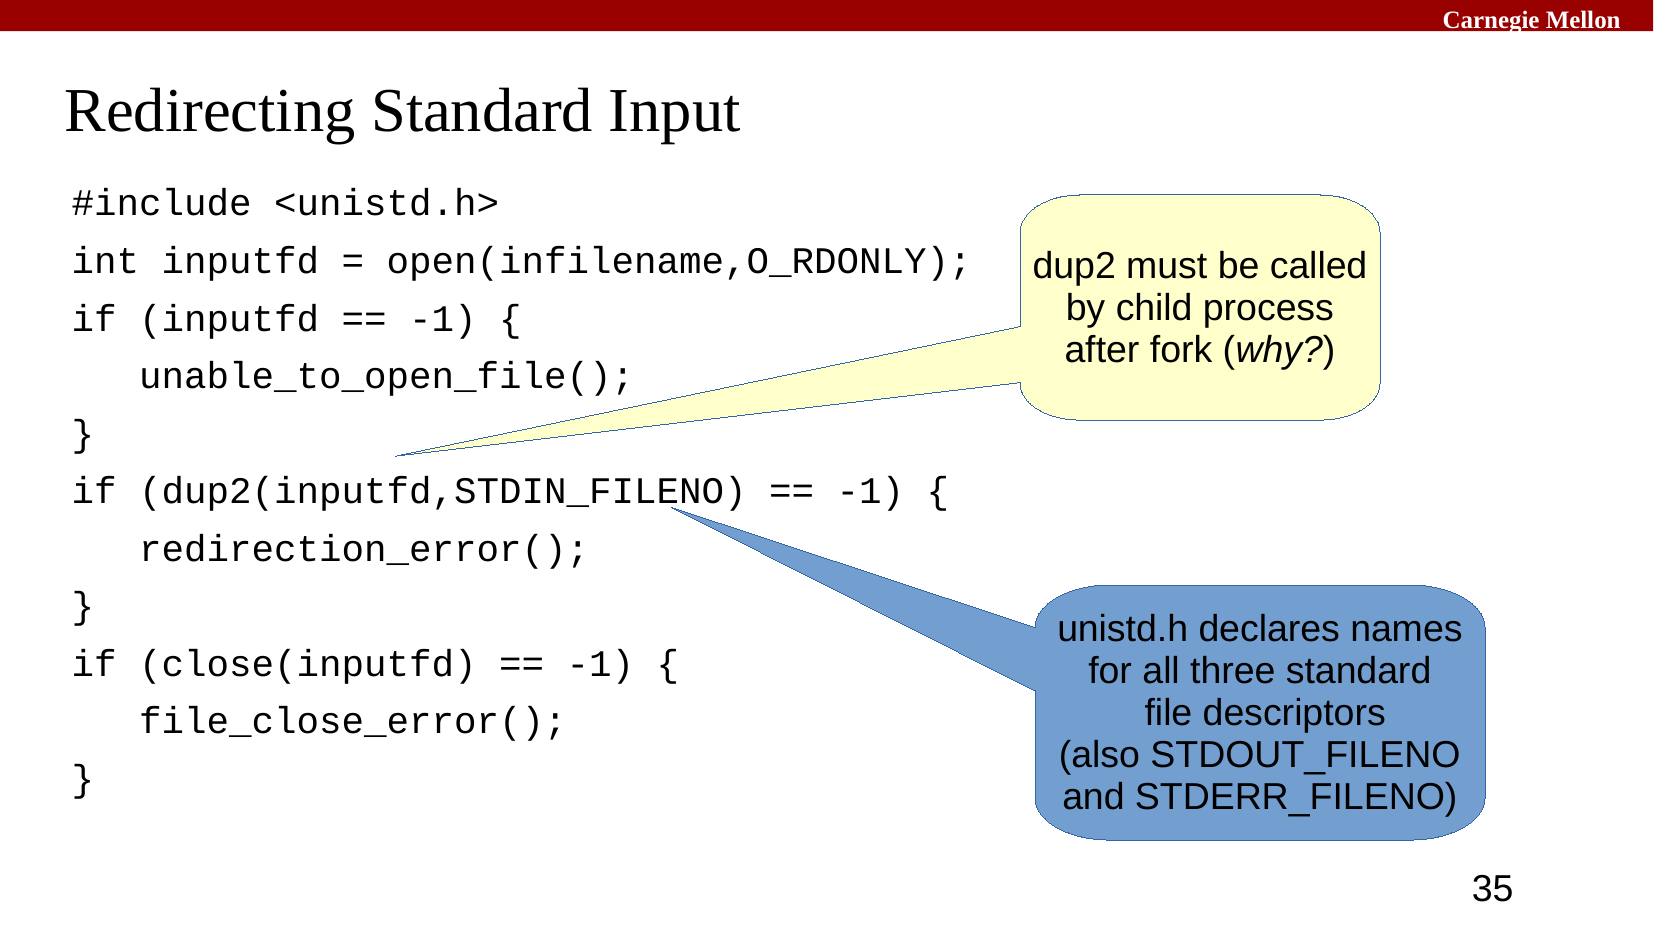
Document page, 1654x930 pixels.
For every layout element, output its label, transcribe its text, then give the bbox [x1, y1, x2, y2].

text_box dup2 must be called by child process after fork (why?) [395, 194, 1381, 457]
list #include <unistd.h> int inputfd = open(infilename,O_RDONLY); if (inputfd == -1) { unable_to_open_file(); } if (dup2(inputfd,STDIN_FILENO) == -1) { redirection_error(); } if (close(inputfd) == -1) { file_close_error(); } [71, 184, 1231, 859]
title Redirecting Standard Input [64, 58, 1576, 163]
text_box unistd.h declares names for all three standard file descriptors (also STDOUT_FILENO and STDERR_FILENO) [671, 507, 1486, 841]
